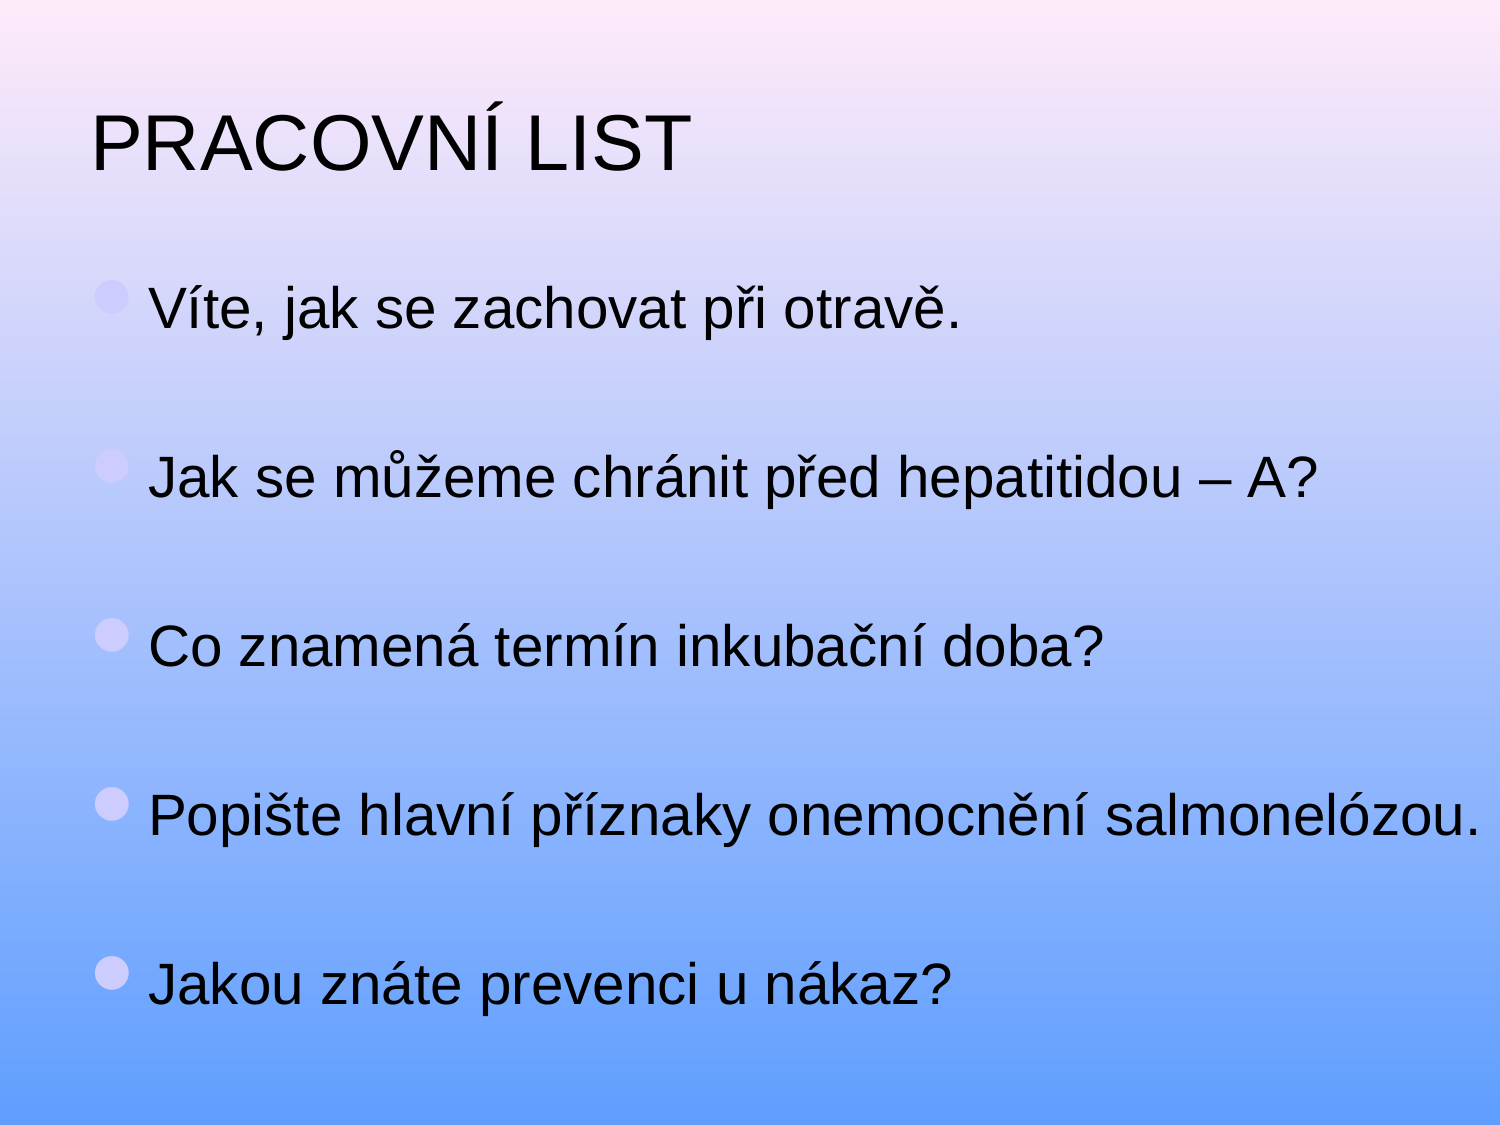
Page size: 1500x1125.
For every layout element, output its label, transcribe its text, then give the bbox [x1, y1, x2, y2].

list Víte, jak se zachovat při otravě. Jak se můžeme chránit před hepatitidou – A? Co znamená termín inkubační doba? Popište hlavní příznaky onemocnění salmonelózou. Jakou znáte prevenci u nákaz? [75, 262, 1500, 1071]
title PRACOVNÍ LIST [75, 45, 1426, 233]
